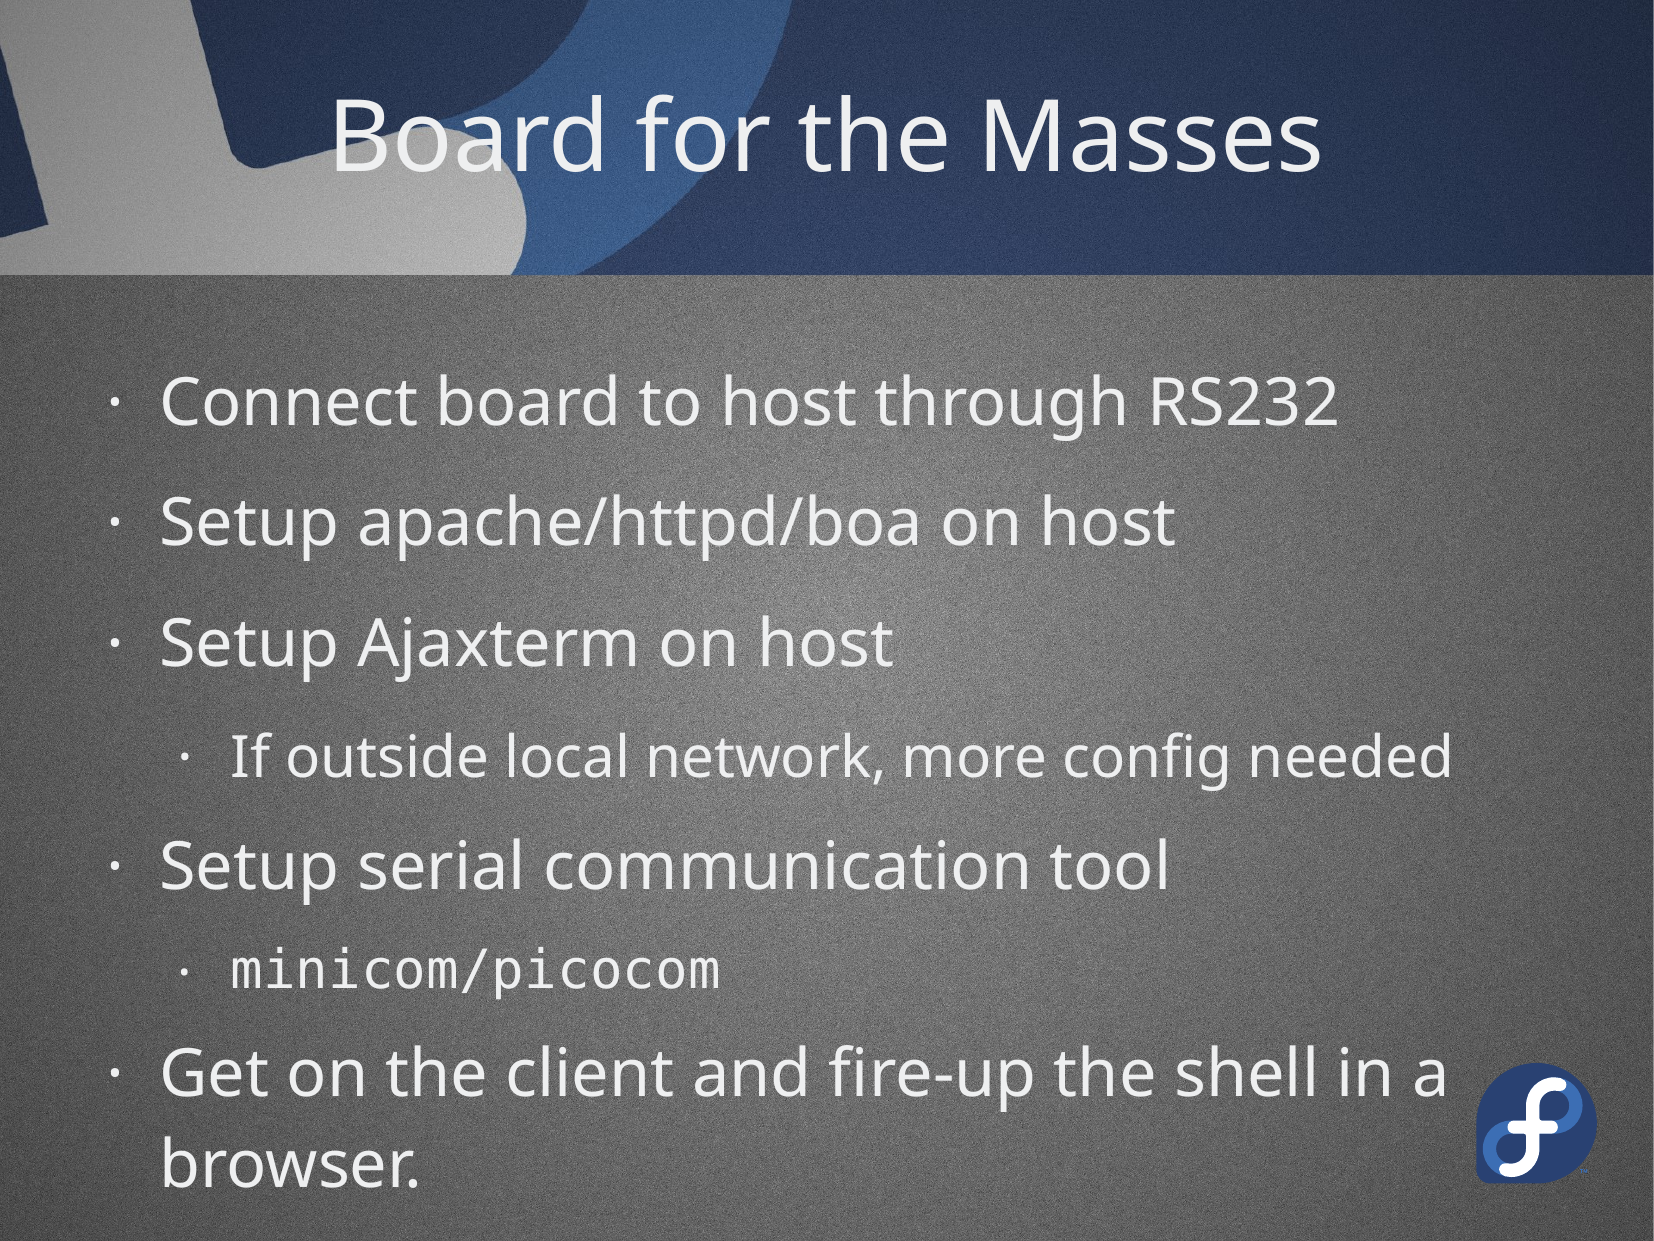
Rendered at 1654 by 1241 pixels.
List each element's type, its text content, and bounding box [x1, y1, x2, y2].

list Connect board to host through RS232 Setup apache/httpd/boa on host Setup Ajaxterm on host If outside local network, more config needed Setup serial communication tool minicom/picocom Get on the client and fire-up the shell in a browser. [88, 354, 1565, 1118]
picture [0, 0, 1654, 1241]
title Board for the Masses [88, 29, 1565, 237]
